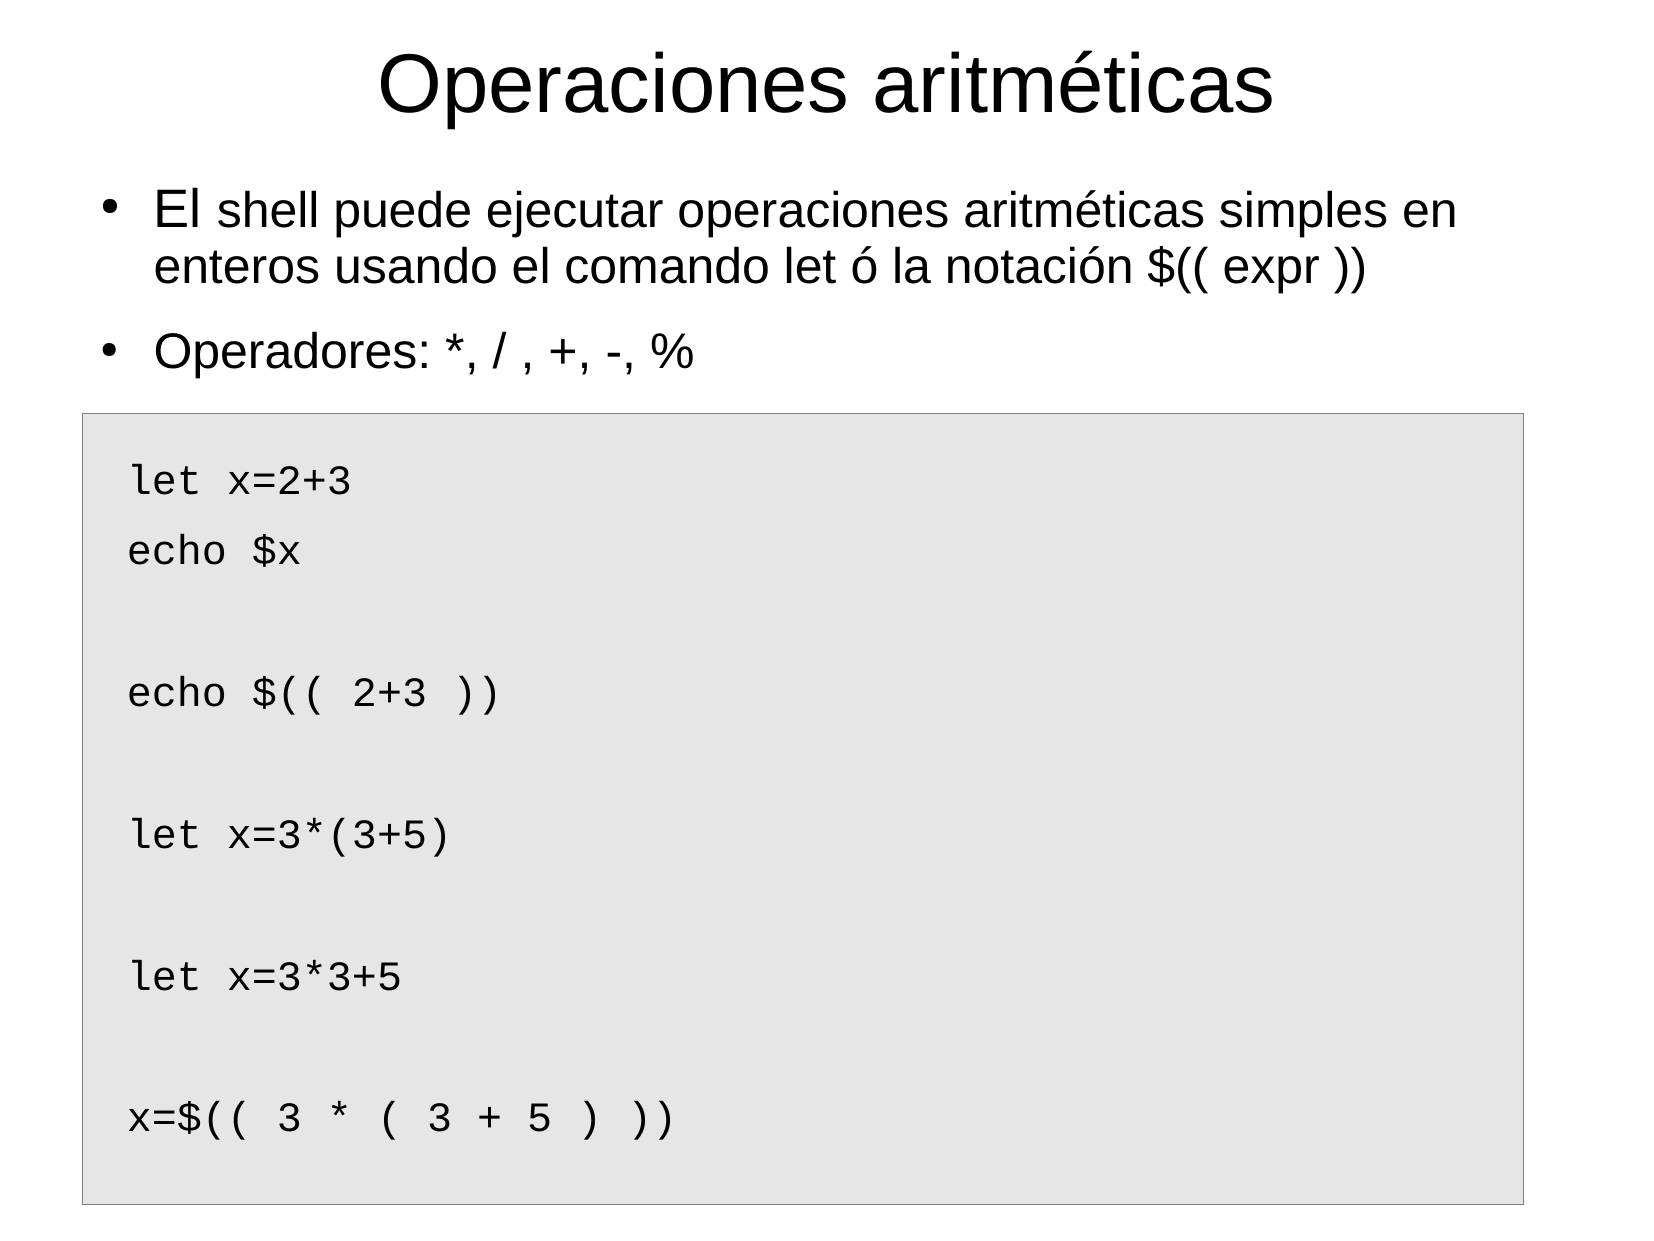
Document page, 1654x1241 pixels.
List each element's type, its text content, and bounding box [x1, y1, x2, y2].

list El shell puede ejecutar operaciones aritméticas simples en enteros usando el comando let ó la notación $(( expr )) Operadores: *, / , +, -, % [82, 177, 1571, 402]
title Operaciones aritméticas [82, 19, 1571, 148]
text_box let x=2+3 echo $x echo $(( 2+3 )) let x=3*(3+5) let x=3*3+5 x=$(( 3 * ( 3 + 5 ) )) [82, 413, 1524, 1205]
